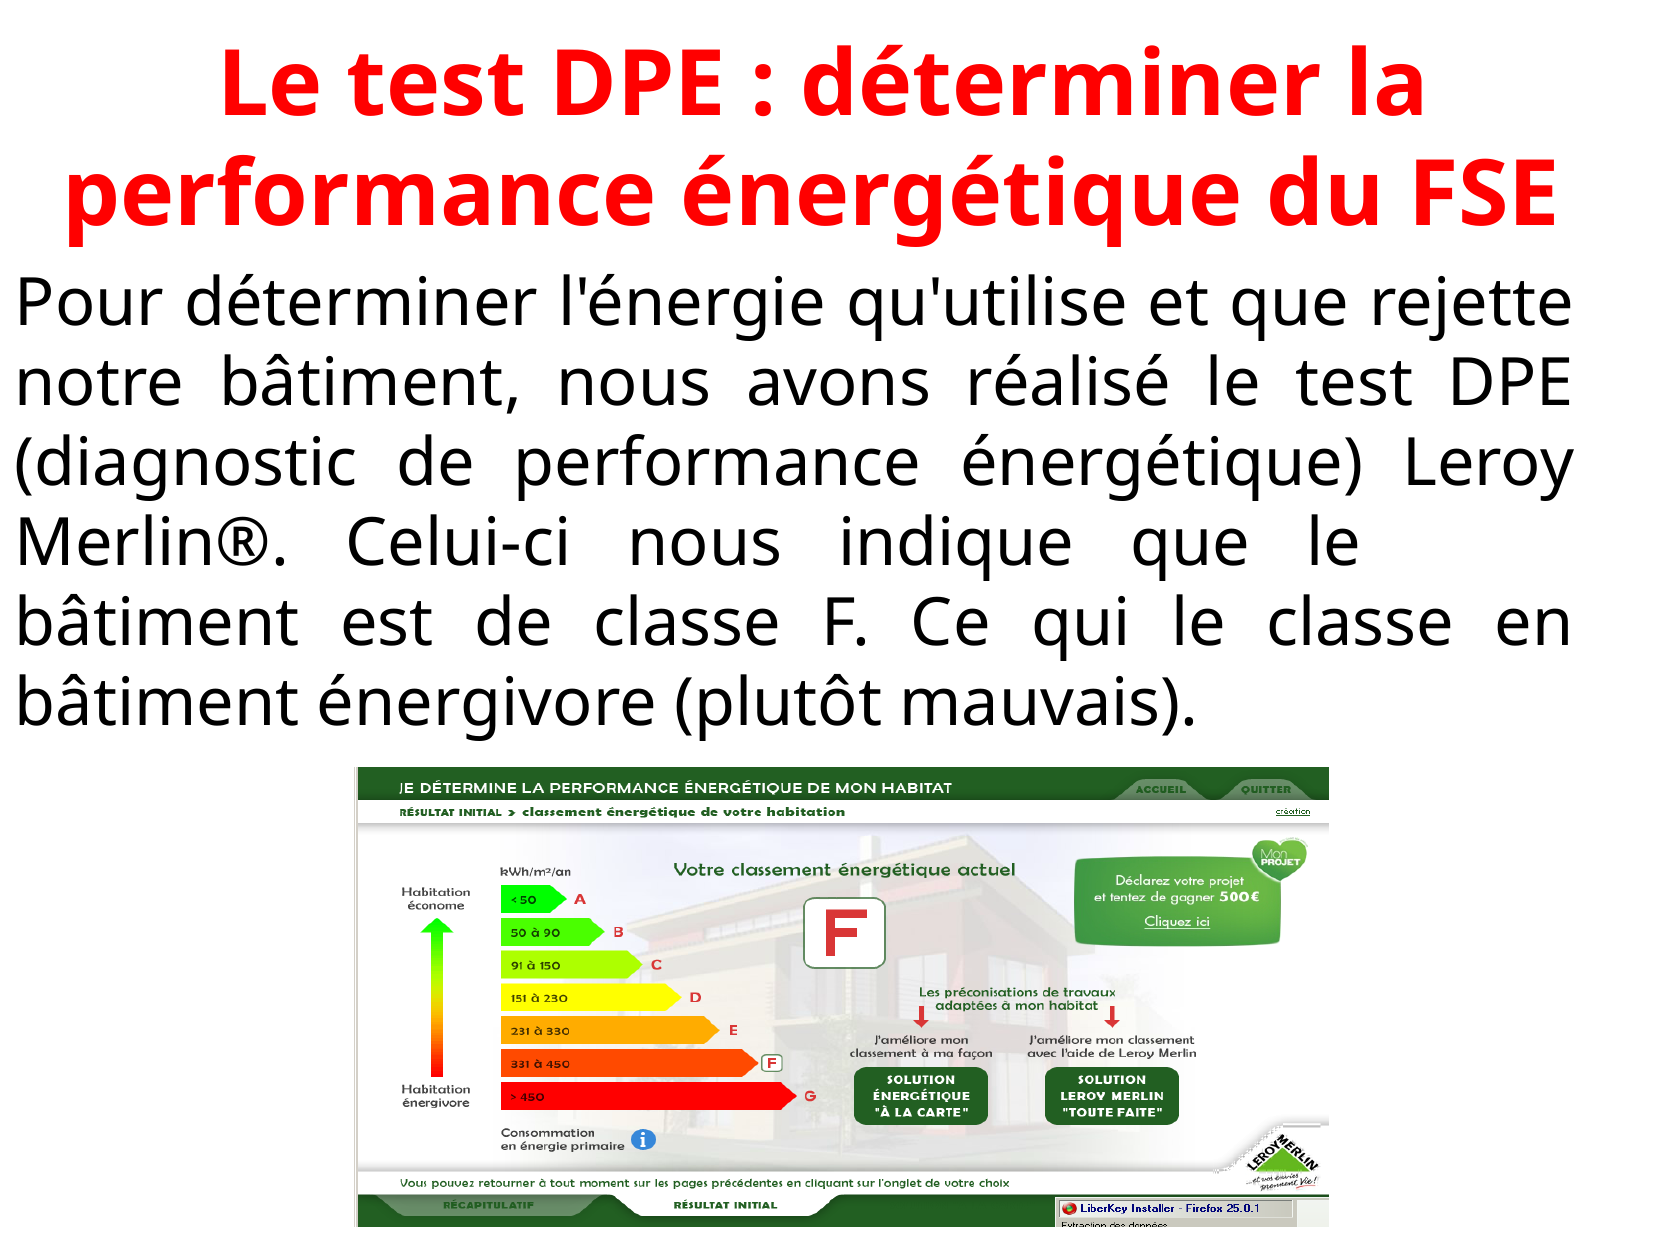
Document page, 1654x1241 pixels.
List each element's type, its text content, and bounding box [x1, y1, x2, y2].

list Pour déterminer l'énergie qu'utilise et que rejette notre bâtiment, nous avons réalisé le test DPE (diagnostic de performance énergétique) Leroy Merlin®. Celui-ci nous indique que le bâtiment est de classe F. Ce qui le classe en bâtiment énergivore (plutôt mauvais). [0, 251, 1612, 768]
title Le test DPE : déterminer la performance énergétique du FSE [0, 16, 1654, 237]
picture [354, 767, 1329, 1227]
